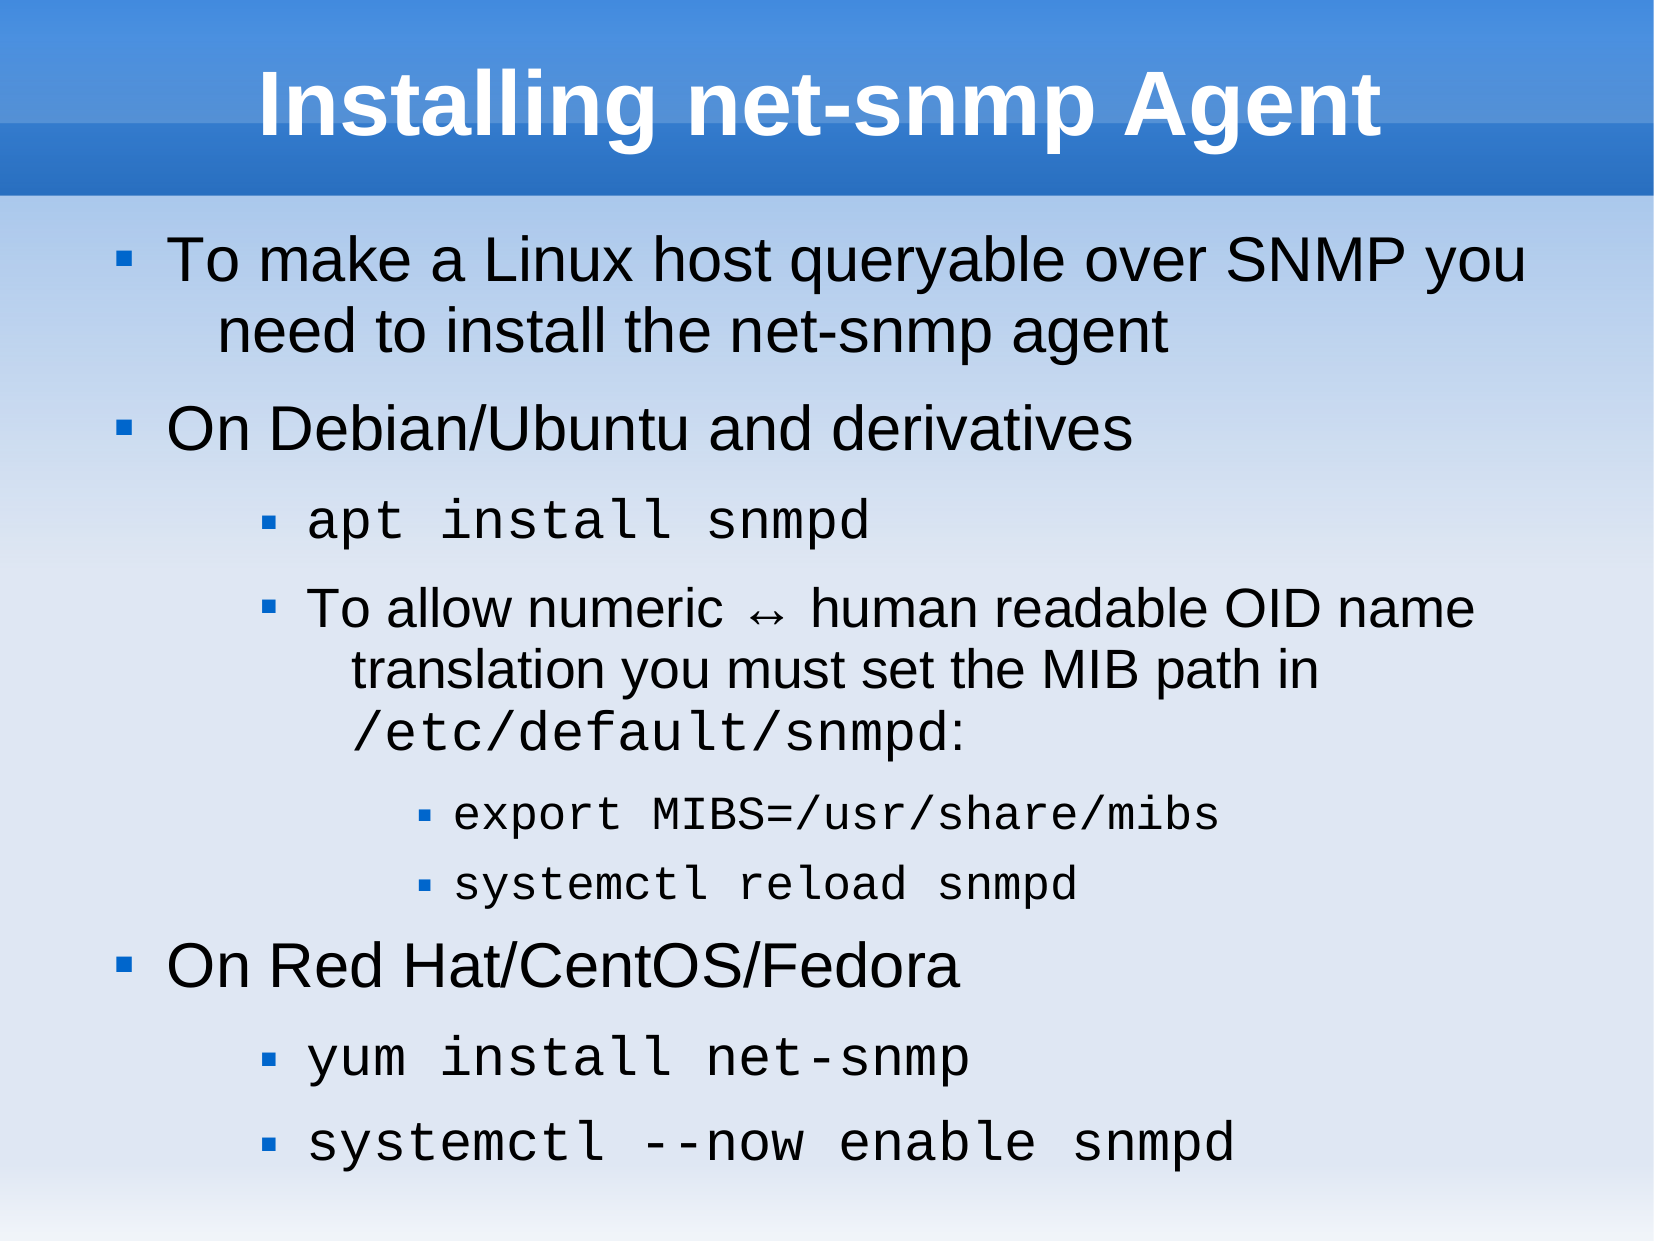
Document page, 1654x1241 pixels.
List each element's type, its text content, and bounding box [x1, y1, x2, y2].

title Installing net-snmp Agent [76, 0, 1565, 208]
picture [0, 0, 1654, 1241]
list To make a Linux host queryable over SNMP you need to install the net-snmp agent On Debian/Ubuntu and derivatives apt install snmpd To allow numeric ↔ human readable OID name translation you must set the MIB path in /etc/default/snmpd: export MIBS=/usr/share/mibs systemctl reload snmpd On Red Hat/CentOS/Fedora yum install net-snmp systemctl --now enable snmpd [82, 224, 1571, 1182]
